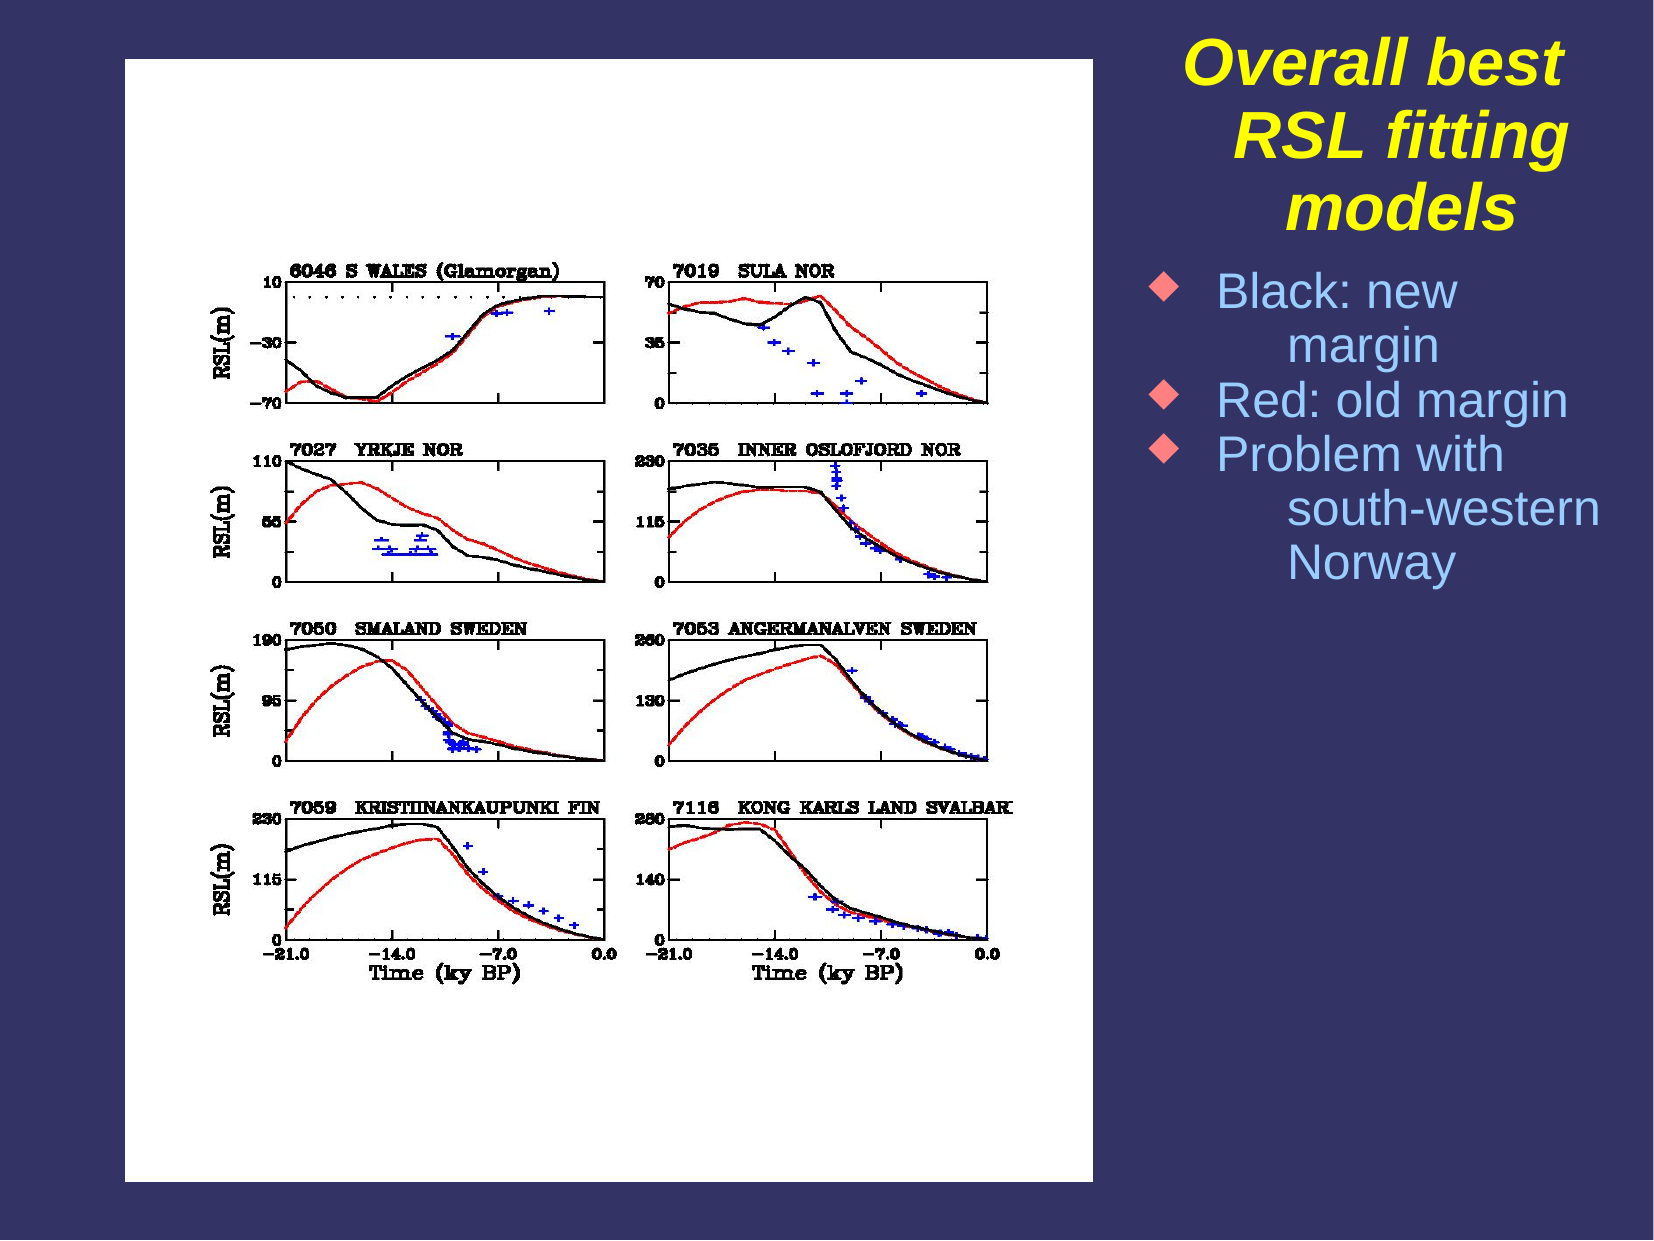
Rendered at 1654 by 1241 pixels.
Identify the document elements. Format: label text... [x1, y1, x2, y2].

title Overall best RSL fitting models [1122, 36, 1625, 237]
list Black: new margin Red: old margin Problem with south-western Norway [1122, 265, 1625, 1034]
picture [125, 59, 1093, 1182]
